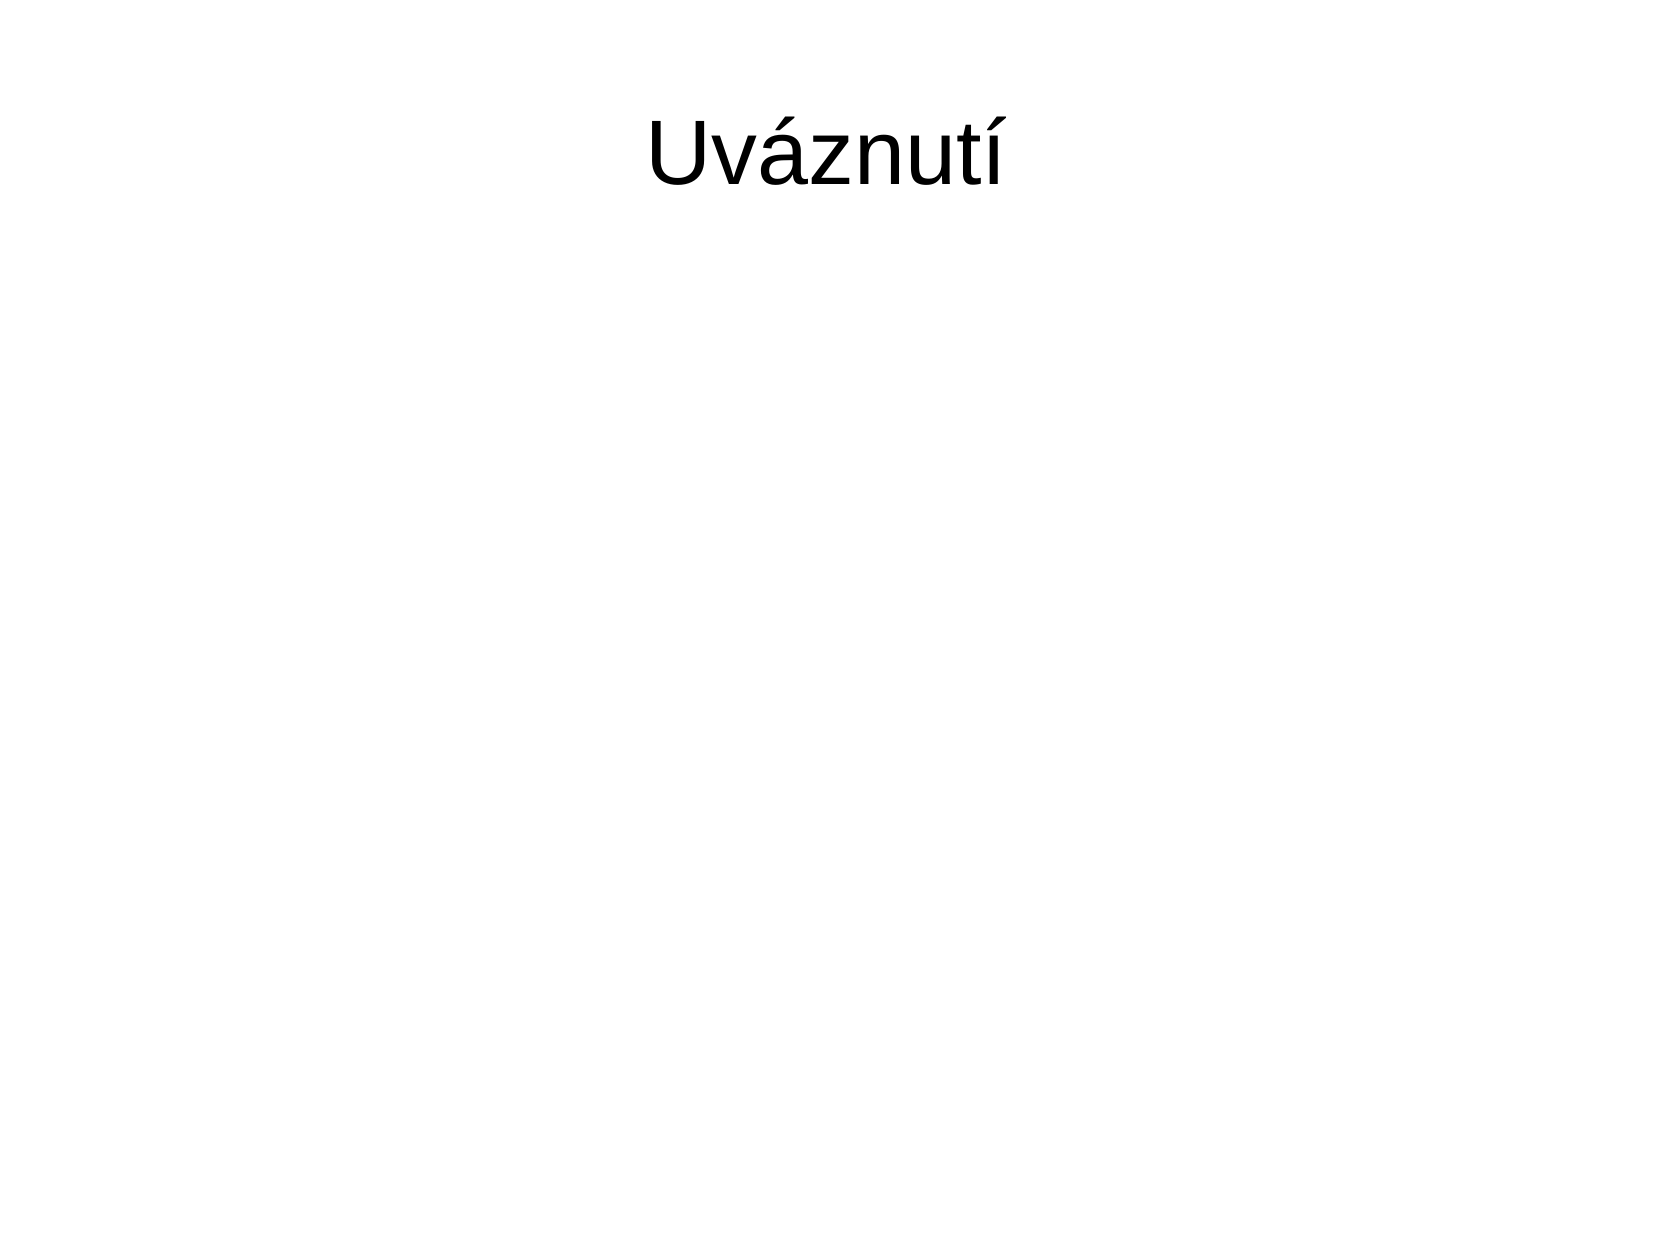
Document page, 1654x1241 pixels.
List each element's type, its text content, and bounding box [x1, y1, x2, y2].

title Uváznutí [82, 49, 1571, 257]
